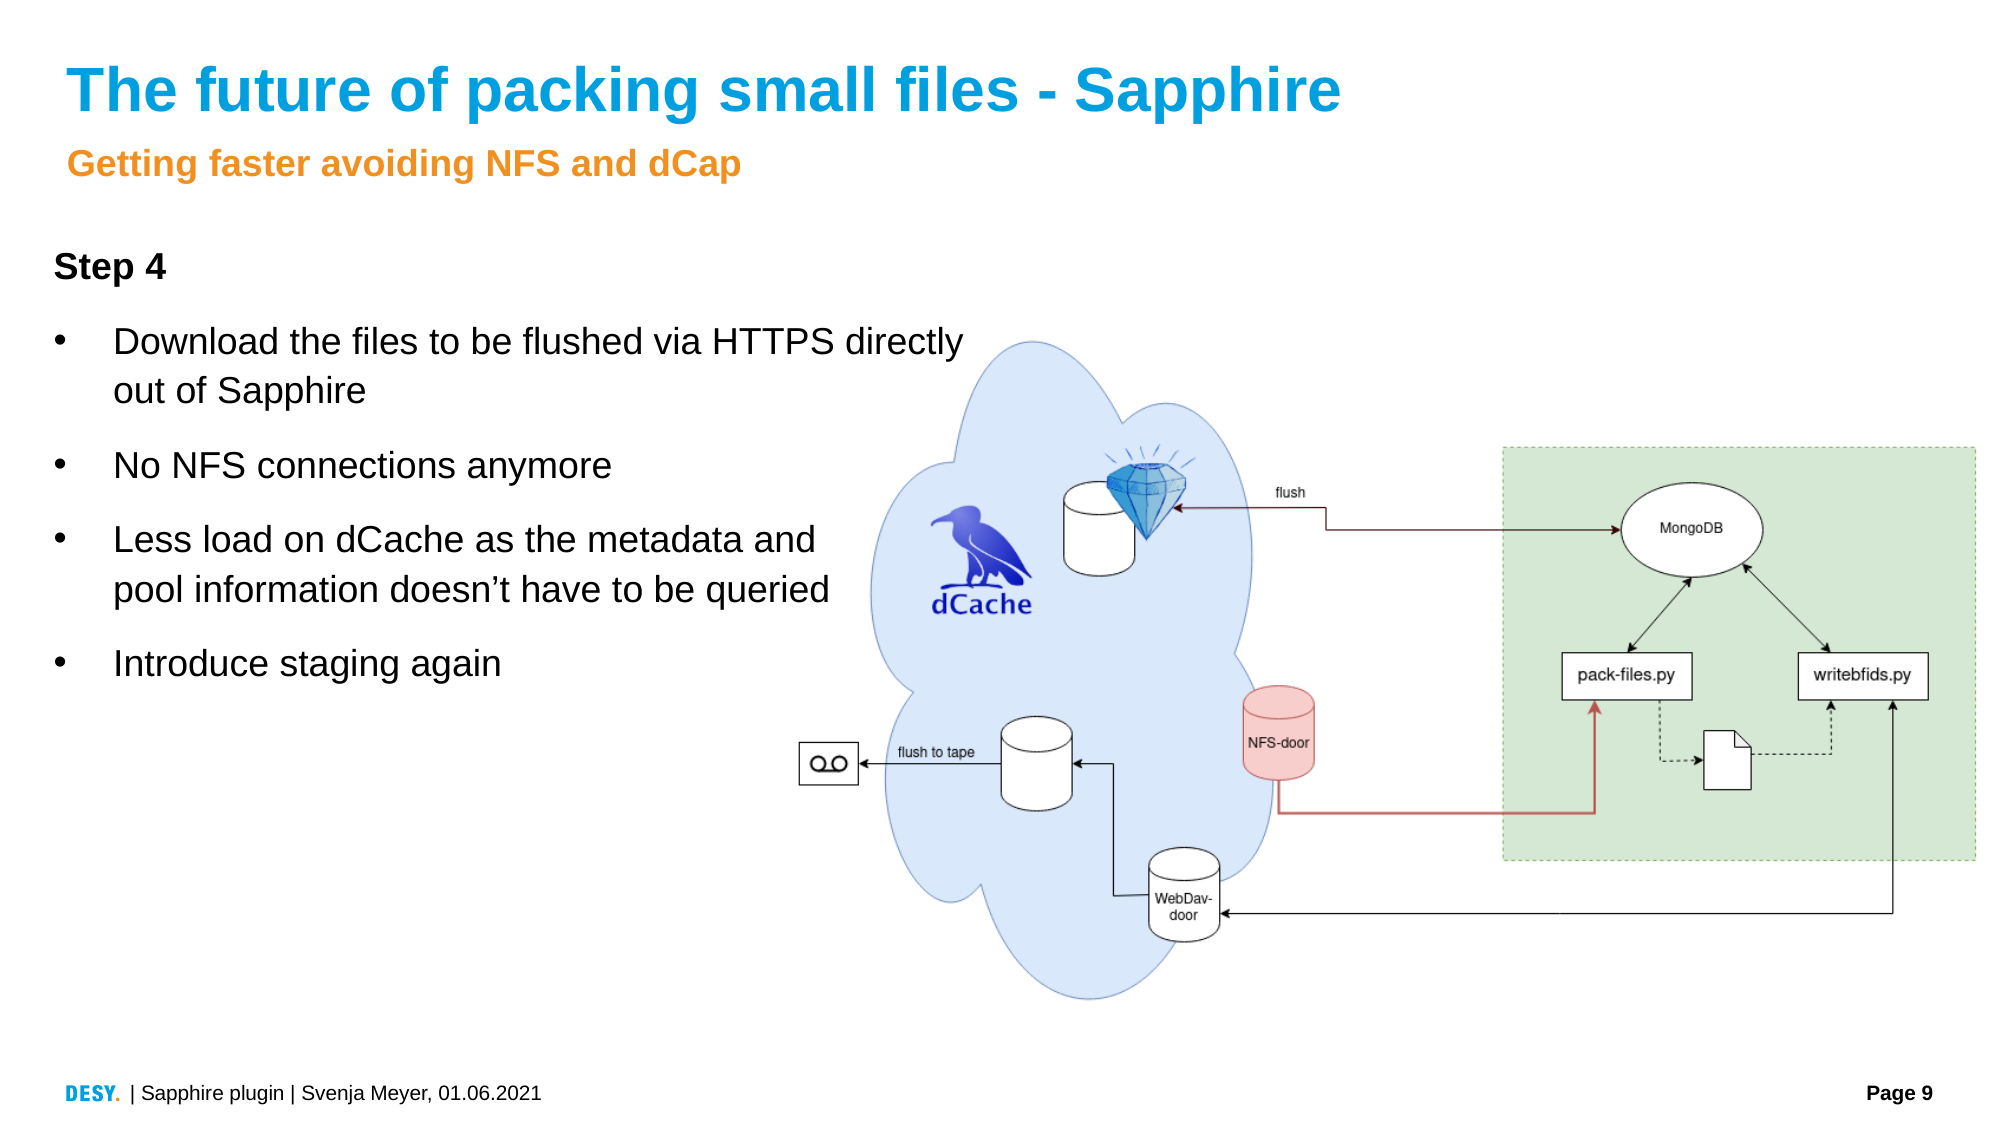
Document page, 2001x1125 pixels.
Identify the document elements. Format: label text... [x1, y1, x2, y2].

title The future of packing small files - Sapphire [66, 57, 1933, 132]
list Step 4 Download the files to be flushed via HTTPS directly out of Sapphire No NFS connections anymore Less load on dCache as the metadata and pool information doesn’t have to be queried Introduce staging again [53, 237, 976, 826]
picture [787, 258, 1988, 1051]
footer | Sapphire plugin | Svenja Meyer, 01.06.2021 [129, 1079, 1762, 1111]
list Getting faster avoiding NFS and dCap [66, 134, 1933, 197]
